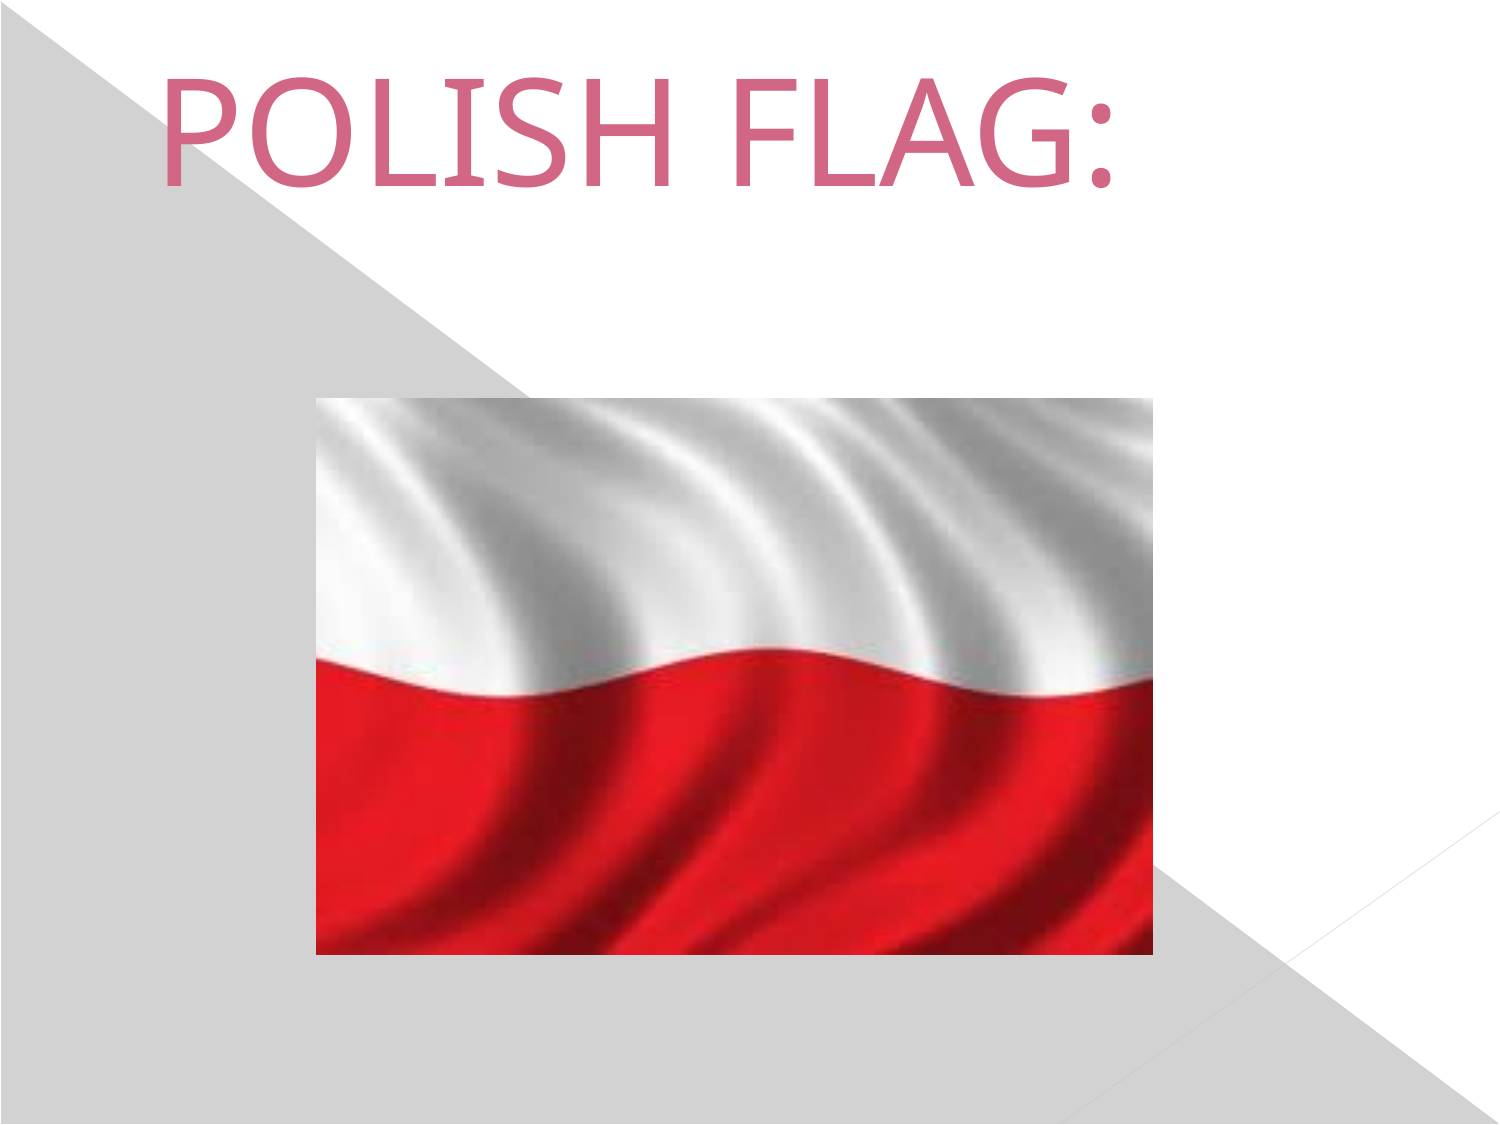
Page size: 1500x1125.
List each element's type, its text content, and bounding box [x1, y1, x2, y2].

picture [316, 398, 1153, 955]
title POLISH FLAG: [59, 29, 1409, 296]
